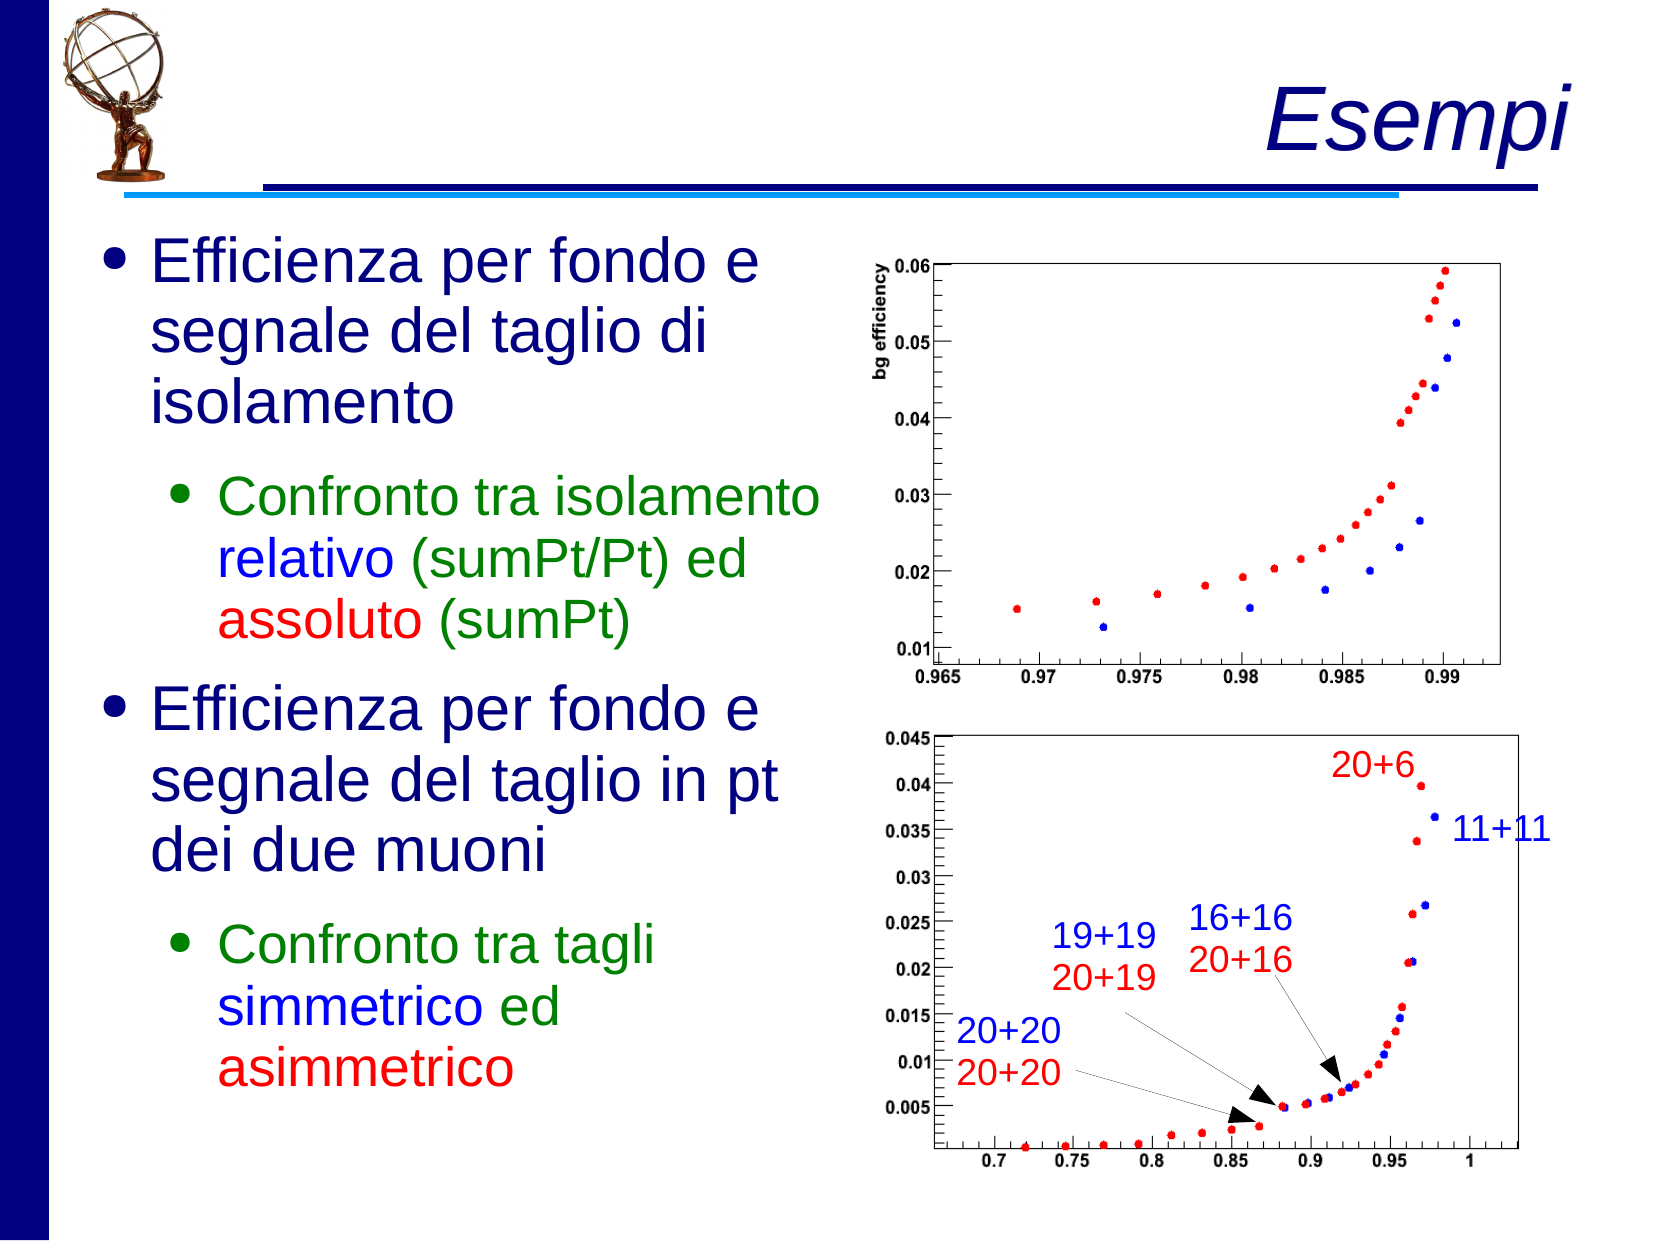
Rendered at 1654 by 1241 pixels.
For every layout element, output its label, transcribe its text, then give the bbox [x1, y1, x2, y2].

text_box 20+6 [1316, 735, 1431, 793]
list Efficienza per fondo e segnale del taglio di isolamento Confronto tra isolamento relativo (sumPt/Pt) ed assoluto (sumPt) Efficienza per fondo e segnale del taglio in pt dei due muoni Confronto tra tagli simmetrico ed asimmetrico [82, 225, 826, 1163]
text_box 11+11 [1437, 799, 1567, 857]
picture [57, 5, 170, 186]
picture [862, 213, 1591, 1201]
text_box 16+16 20+16 [1173, 889, 1309, 988]
title Esempi [82, 56, 1571, 181]
text_box 20+20 20+20 [941, 1002, 1077, 1102]
text_box 19+19 20+19 [1036, 906, 1172, 1006]
